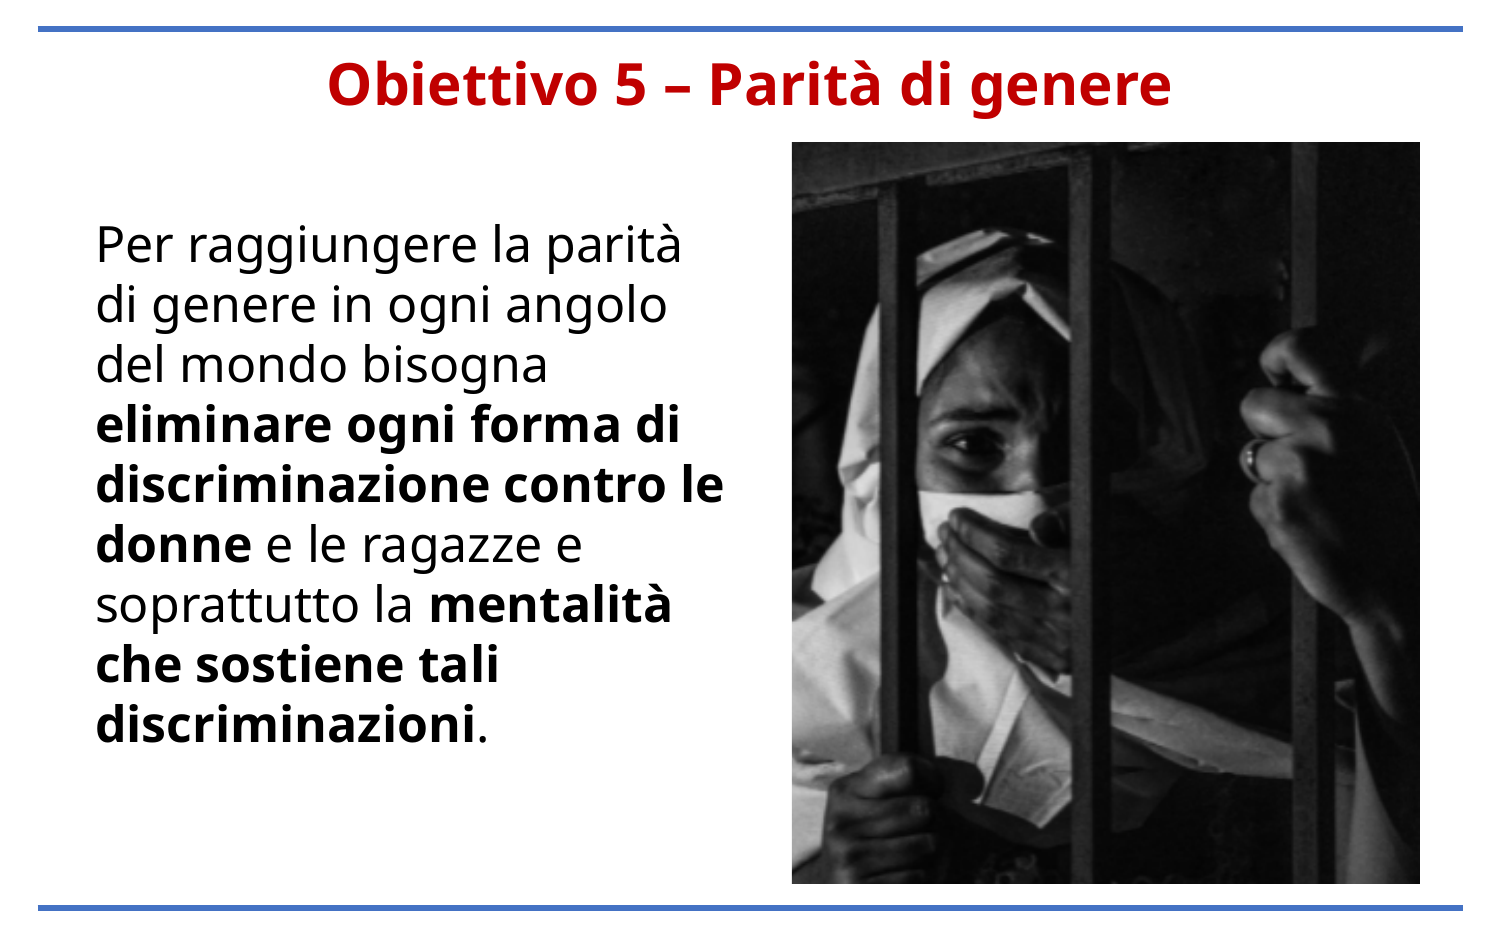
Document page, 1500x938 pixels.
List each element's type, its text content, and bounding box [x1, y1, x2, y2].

picture [791, 142, 1420, 884]
text_box Per raggiungere la parità di genere in ogni angolo del mondo bisogna eliminare ogni forma di discriminazione contro le donne e le ragazze e soprattutto la mentalità che sostiene tali discriminazioni. [80, 204, 751, 766]
title Obiettivo 5 – Parità di genere [0, 47, 1500, 104]
